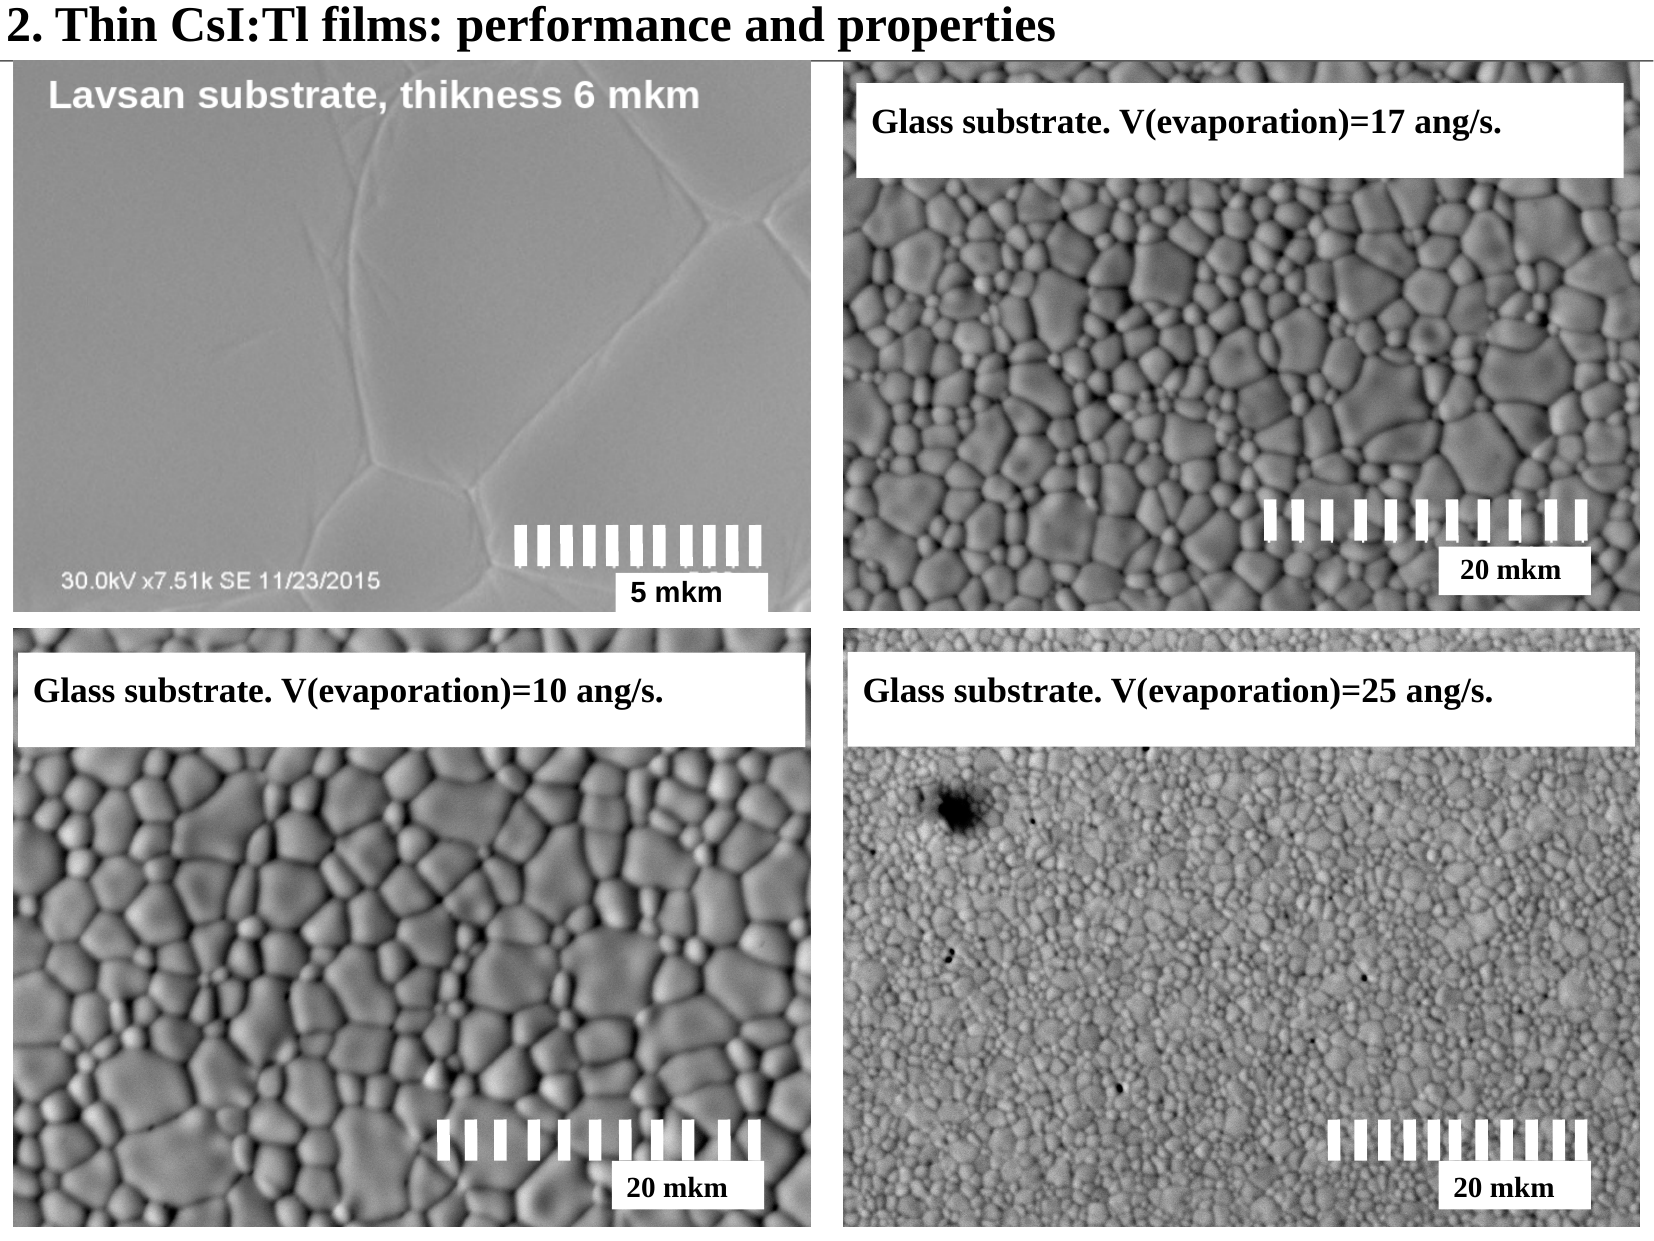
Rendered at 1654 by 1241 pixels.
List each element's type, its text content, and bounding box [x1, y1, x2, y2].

text_box 5 mkm [615, 566, 765, 619]
text_box [1438, 546, 1445, 596]
text_box [615, 572, 769, 622]
text_box Glass substrate. V(evaporation)=25 ang/s. [847, 651, 1635, 747]
text_box 20 mkm [611, 1160, 759, 1214]
text_box 20 mkm [1438, 1160, 1586, 1214]
text_box 20 mkm [1445, 542, 1593, 596]
picture [843, 628, 1640, 1227]
text_box [759, 1160, 765, 1210]
picture [13, 628, 811, 1227]
picture [843, 62, 1640, 611]
picture [13, 60, 811, 612]
text_box [1586, 1160, 1591, 1210]
text_box 2. Thin CsI:Tl films: performance and properties [0, 0, 1645, 60]
text_box Glass substrate. V(evaporation)=10 ang/s. [18, 652, 806, 748]
text_box Glass substrate. V(evaporation)=17 ang/s. [856, 83, 1624, 178]
